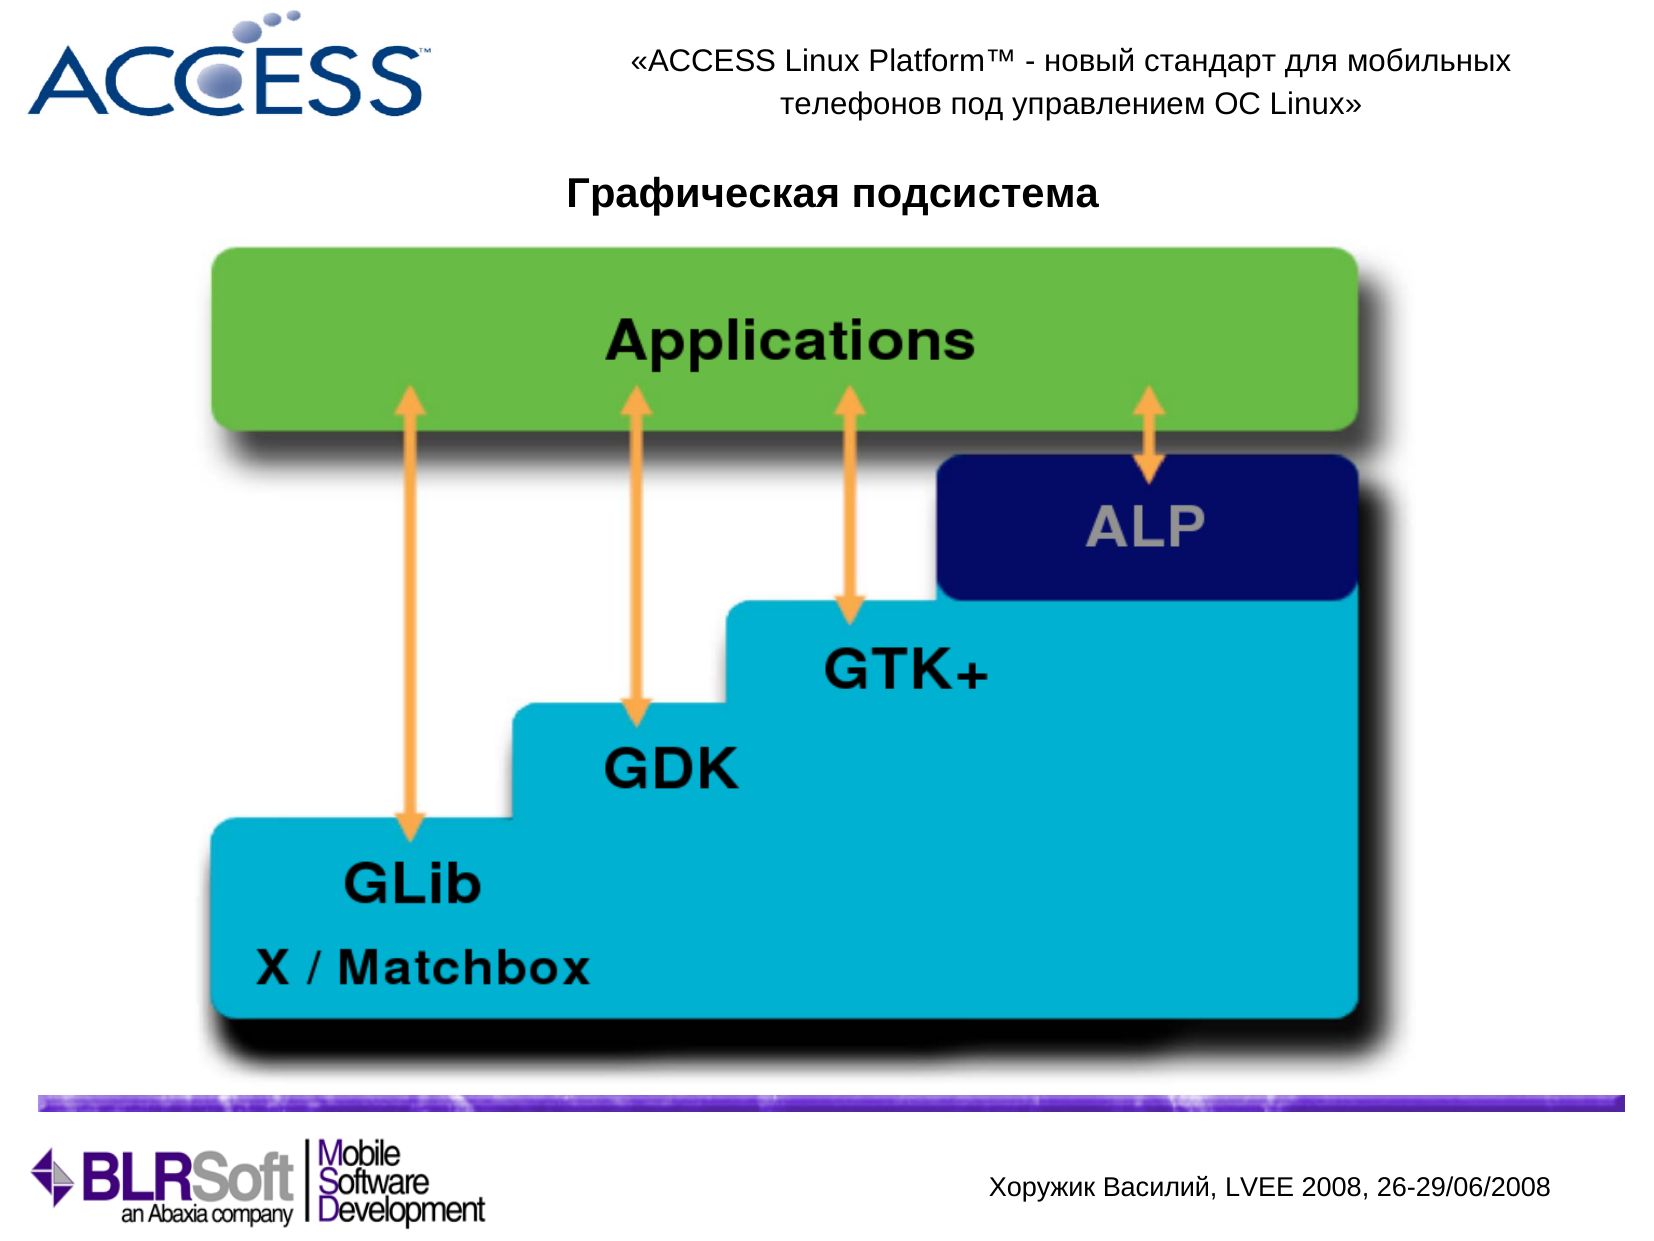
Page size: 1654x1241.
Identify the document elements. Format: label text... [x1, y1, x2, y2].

picture [15, 1122, 502, 1241]
text_box Графическая подсистема [70, 132, 1595, 237]
text_box Хоружик Василий, LVEE 2008, 26-29/06/2008 [885, 1122, 1654, 1241]
title «ACCESS Linux Platform™ - новый стандарт для мобильных телефонов под управлением ОС Linux» [560, 26, 1583, 130]
picture [38, 1095, 1625, 1112]
picture [17, 5, 443, 119]
picture [177, 237, 1418, 1087]
